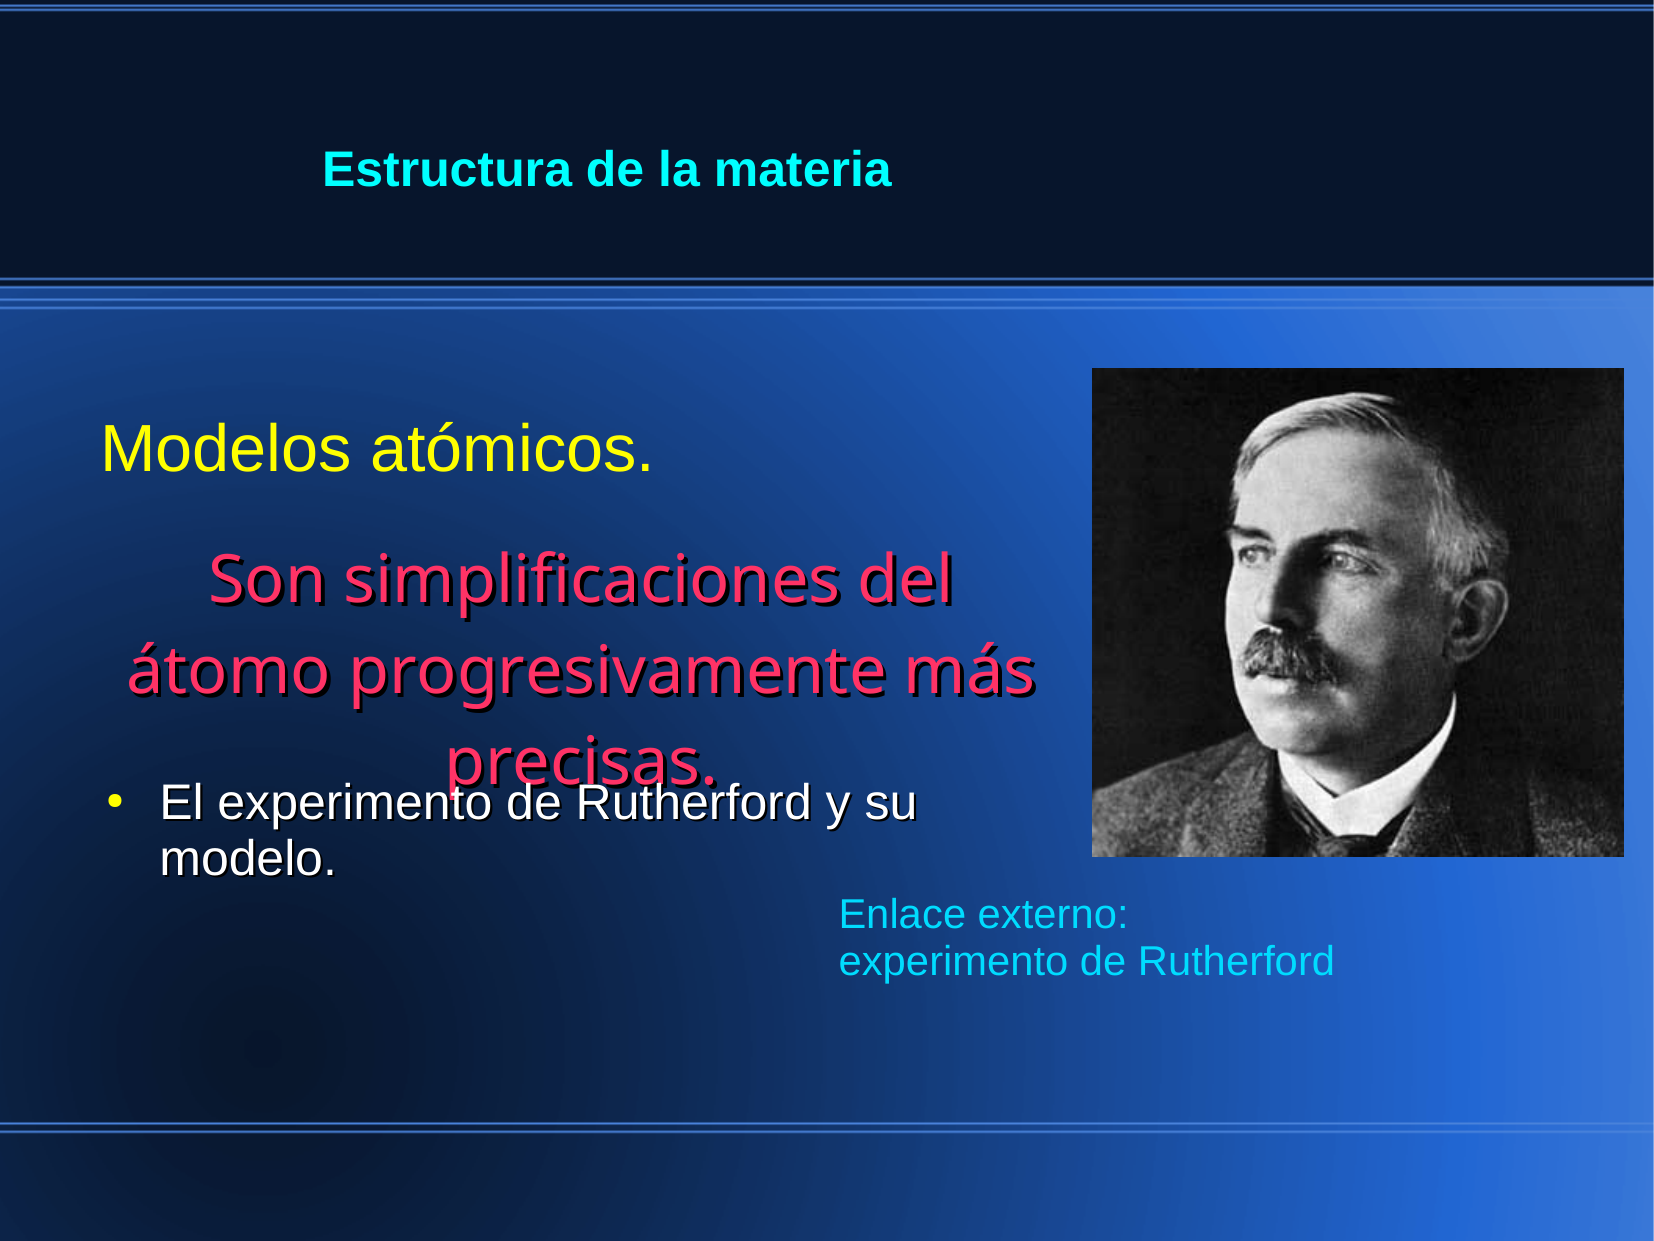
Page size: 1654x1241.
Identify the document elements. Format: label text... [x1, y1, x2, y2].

text_box Son simplificaciones del átomo progresivamente más precisas. [29, 531, 1063, 765]
title Estructura de la materia [32, 118, 1182, 220]
list Modelos atómicos. [29, 306, 1595, 562]
list Enlace externo: experimento de Rutherford [767, 891, 1625, 1004]
picture [0, 0, 1654, 1241]
text_box El experimento de Rutherford y su modelo. [88, 774, 979, 886]
